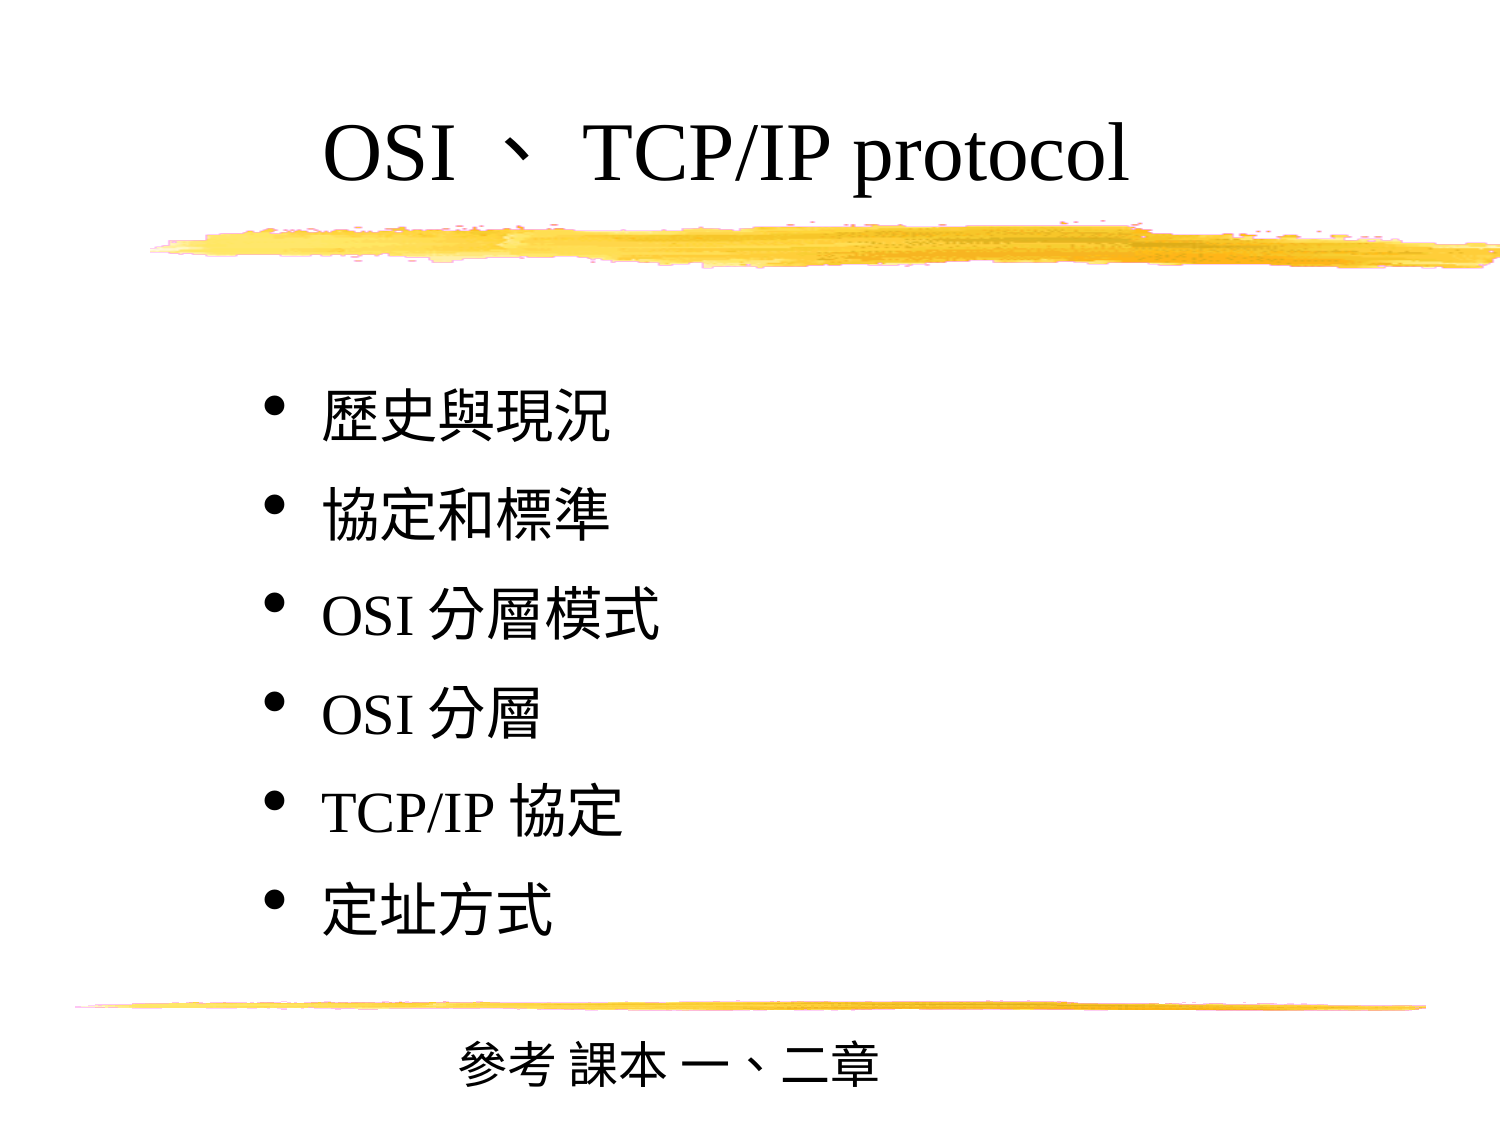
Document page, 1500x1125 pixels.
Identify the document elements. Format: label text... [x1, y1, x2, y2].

picture [150, 215, 1500, 279]
title OSI、TCP/IP protocol [75, 24, 1351, 213]
text_box 參考 課本 一、二章 [442, 1017, 899, 1093]
picture [75, 999, 1426, 1013]
list 歷史與現況 協定和標準 OSI分層模式 OSI分層 TCP/IP協定 定址方式 [249, 362, 1363, 888]
